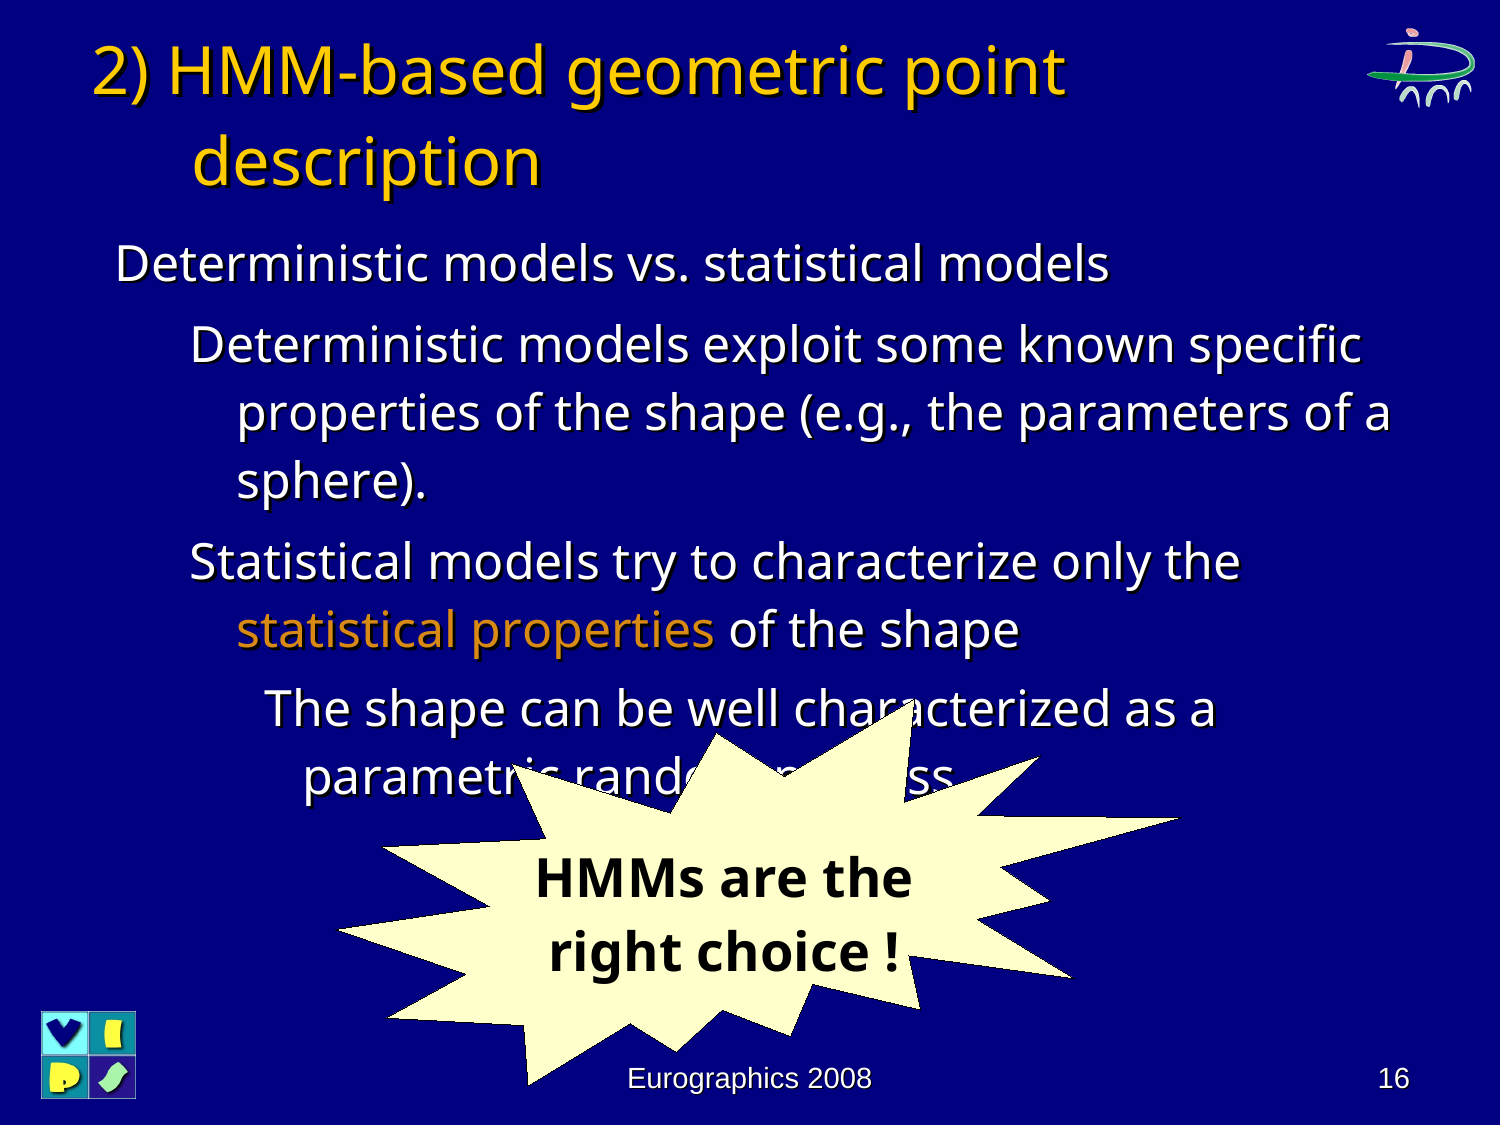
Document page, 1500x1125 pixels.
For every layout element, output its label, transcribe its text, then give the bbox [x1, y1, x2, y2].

text_box [869, 998, 921, 1011]
text_box [385, 980, 807, 1086]
text_box [511, 698, 1182, 916]
picture [41, 1011, 136, 1099]
picture [1367, 28, 1475, 108]
text_box [381, 843, 454, 887]
text_box HMMs are the right choice ! [454, 831, 994, 998]
text_box [335, 911, 454, 971]
text_box [994, 929, 1076, 979]
list Deterministic models vs. statistical models Deterministic models exploit some known specific properties of the shape (e.g., the parameters of a sphere). Statistical models try to characterize only the statistical properties of the shape The shape can be well characterized as a parametric random process [99, 220, 1424, 1038]
title 2) HMM-based geometric point description [76, 42, 1427, 185]
